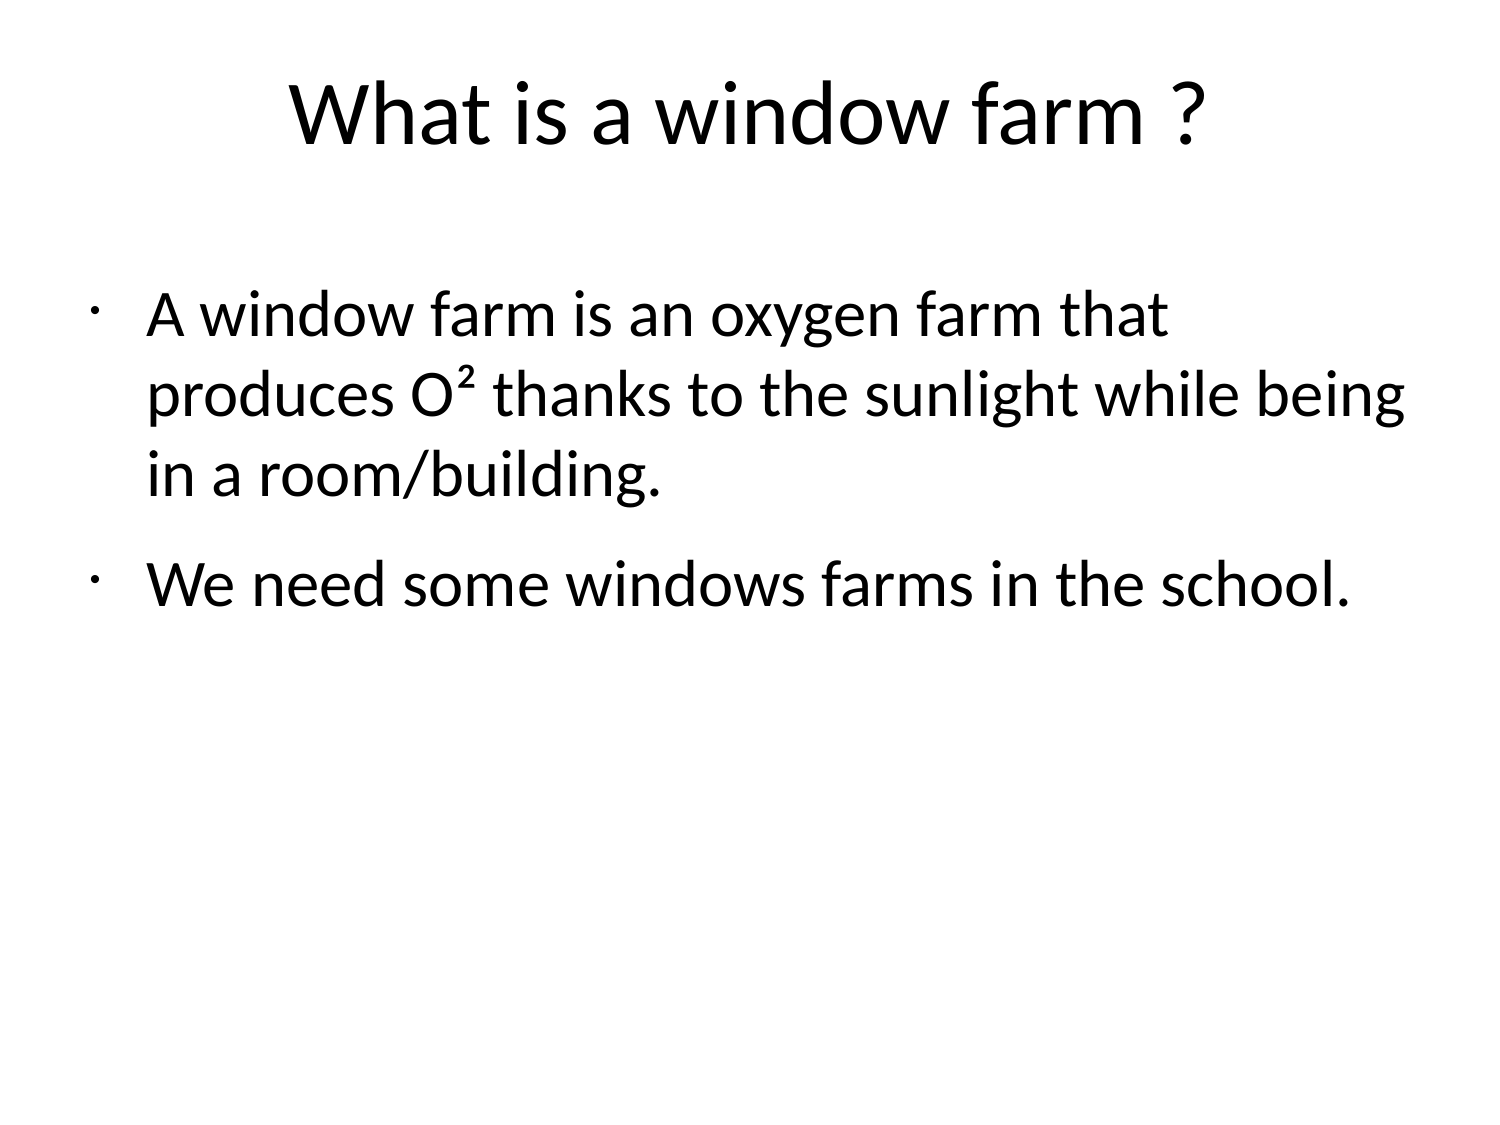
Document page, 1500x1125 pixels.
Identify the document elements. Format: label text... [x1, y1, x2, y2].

list A window farm is an oxygen farm that produces O² thanks to the sunlight while being in a room/building. We need some windows farms in the school. [75, 262, 1425, 1005]
title What is a window farm ? [75, 45, 1425, 233]
